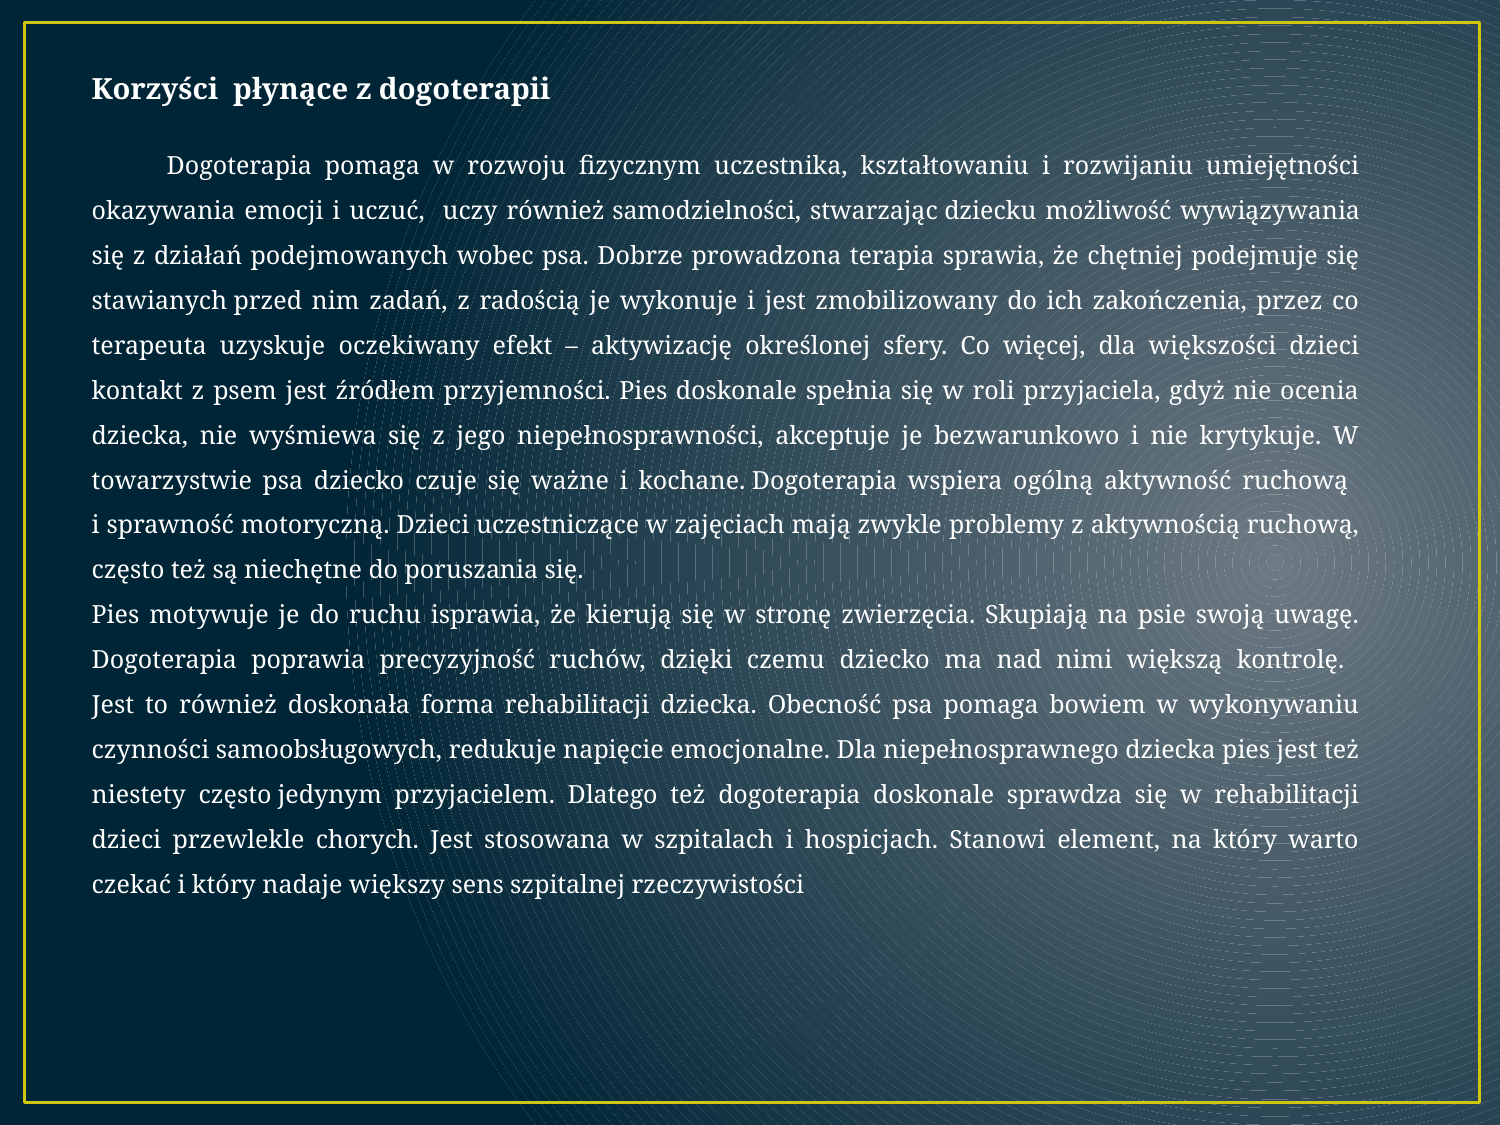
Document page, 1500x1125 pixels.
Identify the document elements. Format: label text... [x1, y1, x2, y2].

text_box Korzyści płynące z dogoterapii Dogoterapia pomaga w rozwoju fizycznym uczestnika, kształtowaniu i rozwijaniu umiejętności okazywania emocji i uczuć, uczy również samodzielności, stwarzając dziecku możliwość wywiązywania się z działań podejmowanych wobec psa. Dobrze prowadzona terapia sprawia, że chętniej podejmuje się stawianych przed nim zadań, z radością je wykonuje i jest zmobilizowany do ich zakończenia, przez co terapeuta uzyskuje oczekiwany efekt – aktywizację określonej sfery. Co więcej, dla większości dzieci kontakt z psem jest źródłem przyjemności. Pies doskonale spełnia się w roli przyjaciela, gdyż nie ocenia dziecka, nie wyśmiewa się z jego niepełnosprawności, akceptuje je bezwarunkowo i nie krytykuje. W towarzystwie psa dziecko czuje się ważne i kochane. Dogoterapia wspiera ogólną aktywność ruchową i sprawność motoryczną. Dzieci uczestniczące w zajęciach mają zwykle problemy z aktywnością ruchową, często też są niechętne do poruszania się. Pies motywuje je do ruchu isprawia, że kierują się w stronę zwierzęcia. Skupiają na psie swoją uwagę. Dogoterapia poprawia precyzyjność ruchów, dzięki czemu dziecko ma nad nimi większą kontrolę. Jest to również doskonała forma rehabilitacji dziecka. Obecność psa pomaga bowiem w wykonywaniu czynności samoobsługowych, redukuje napięcie emocjonalne. Dla niepełnosprawnego dziecka pies jest też niestety często jedynym przyjacielem. Dlatego też dogoterapia doskonale sprawdza się w rehabilitacji dzieci przewlekle chorych. Jest stosowana w szpitalach i hospicjach. Stanowi element, na który warto czekać i który nadaje większy sens szpitalnej rzeczywistości [77, 63, 1376, 906]
